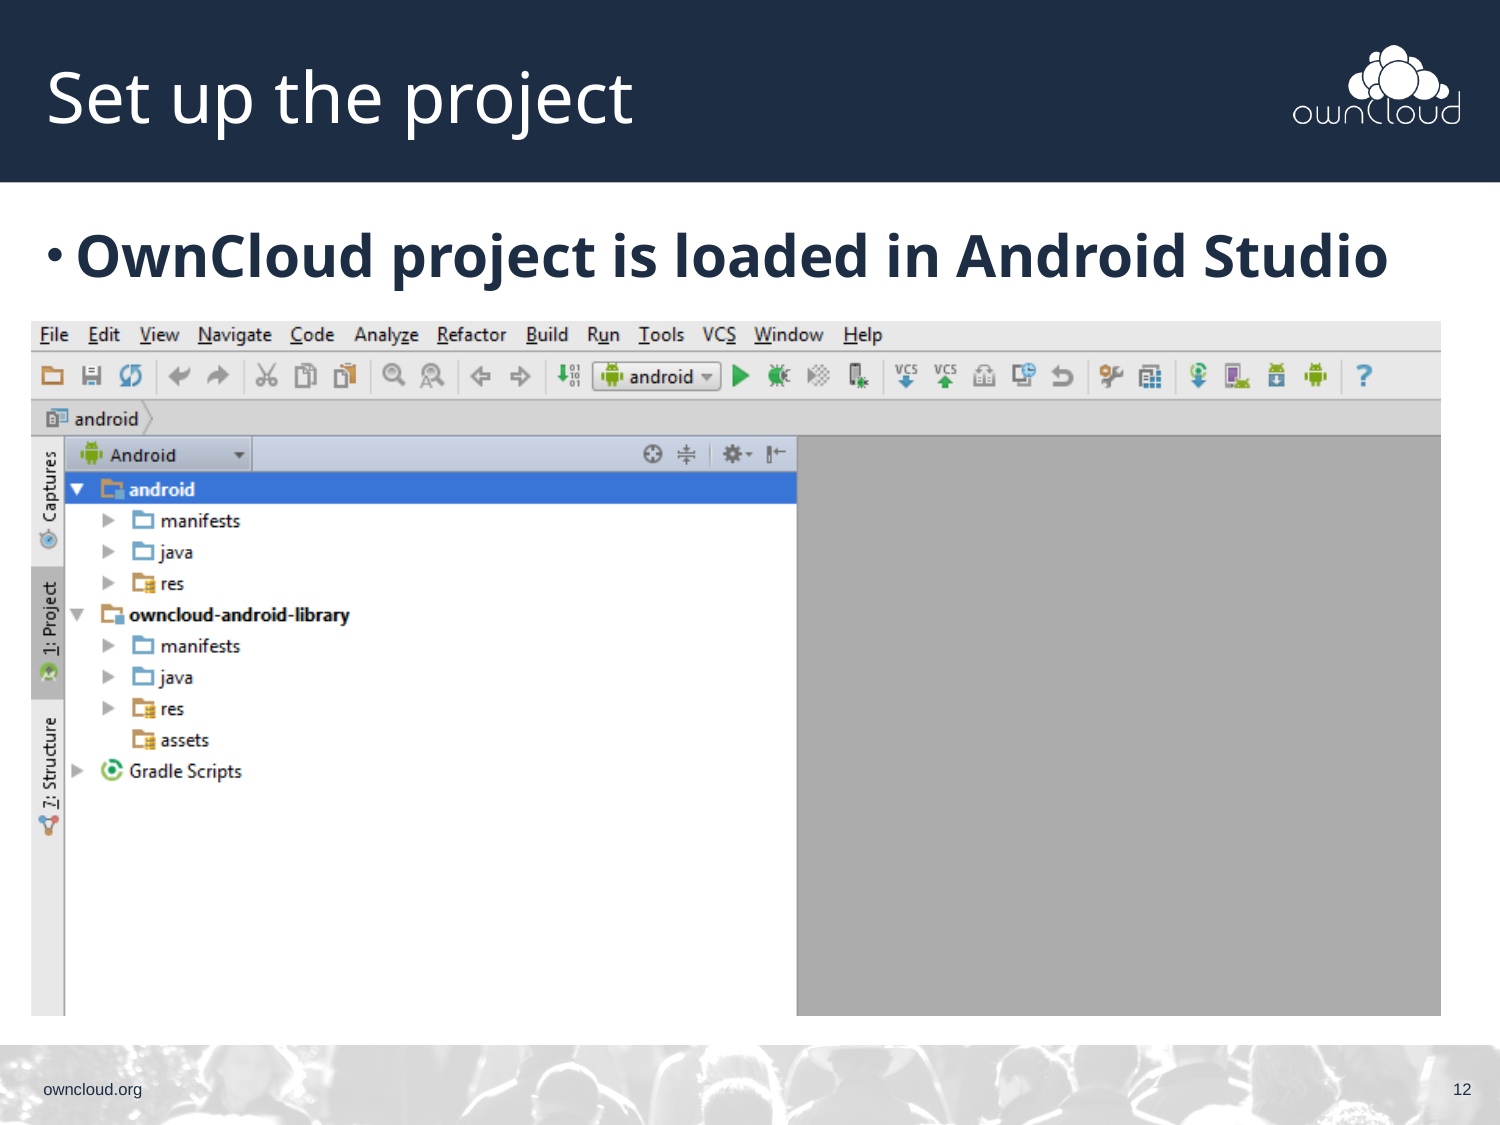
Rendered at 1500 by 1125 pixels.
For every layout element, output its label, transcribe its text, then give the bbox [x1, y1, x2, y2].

list OwnCloud project is loaded in Android Studio [46, 214, 1465, 1026]
picture [31, 321, 1441, 1016]
title Set up the project [46, 5, 1258, 187]
picture [1293, 45, 1460, 124]
picture [0, 1045, 1500, 1125]
